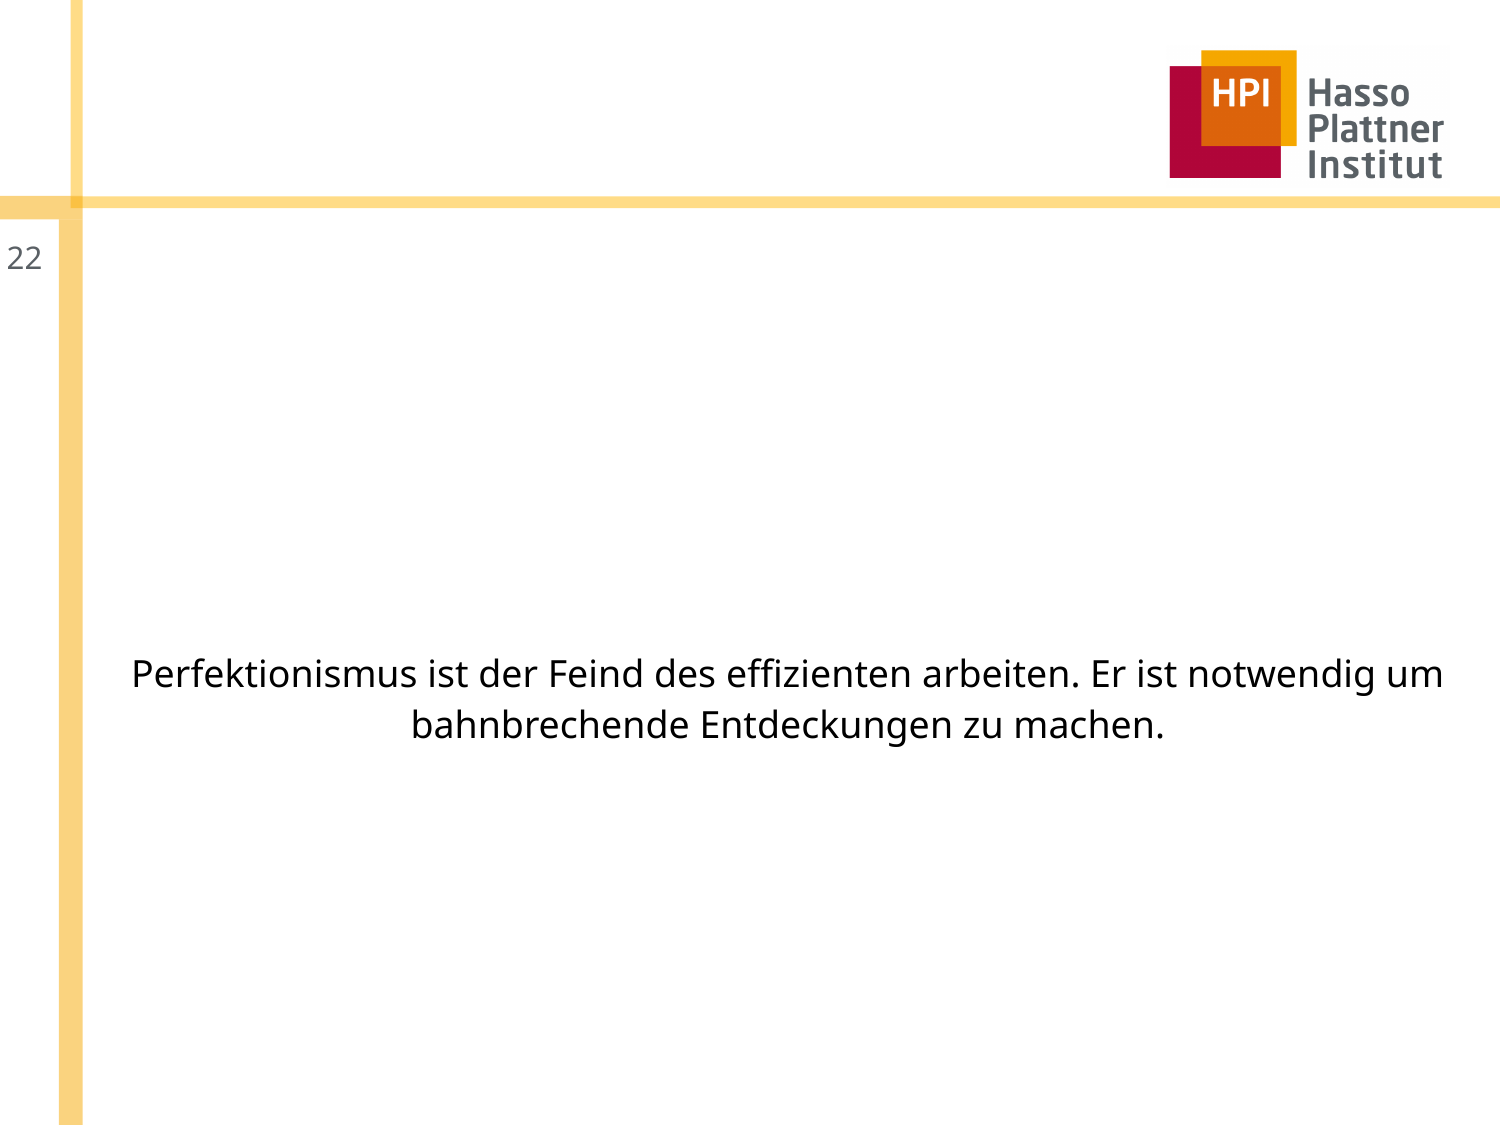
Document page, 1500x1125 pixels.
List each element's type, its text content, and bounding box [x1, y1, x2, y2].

subtitle Perfektionismus ist der Feind des effizienten arbeiten. Er ist notwendig um bahnbrechende Entdeckungen zu machen. [117, 333, 1459, 1063]
